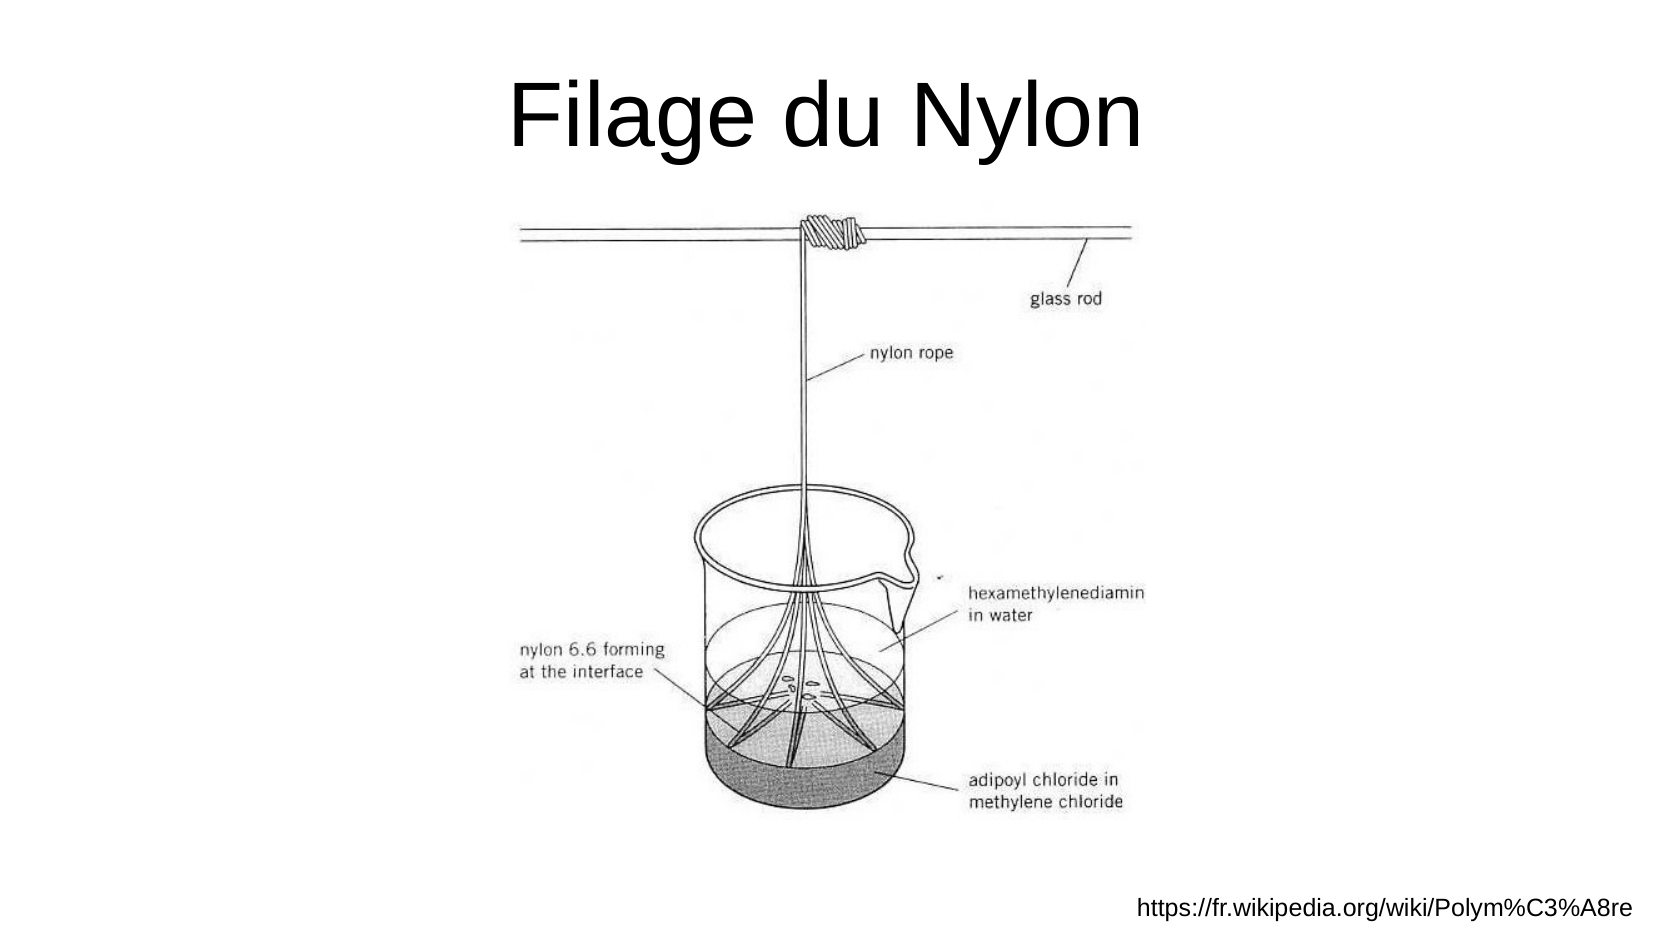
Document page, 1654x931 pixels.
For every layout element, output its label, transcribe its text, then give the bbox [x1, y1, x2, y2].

text_box https://fr.wikipedia.org/wiki/Polym%C3%A8re [1122, 885, 1654, 931]
picture [508, 200, 1146, 820]
title Filage du Nylon [82, 37, 1571, 193]
